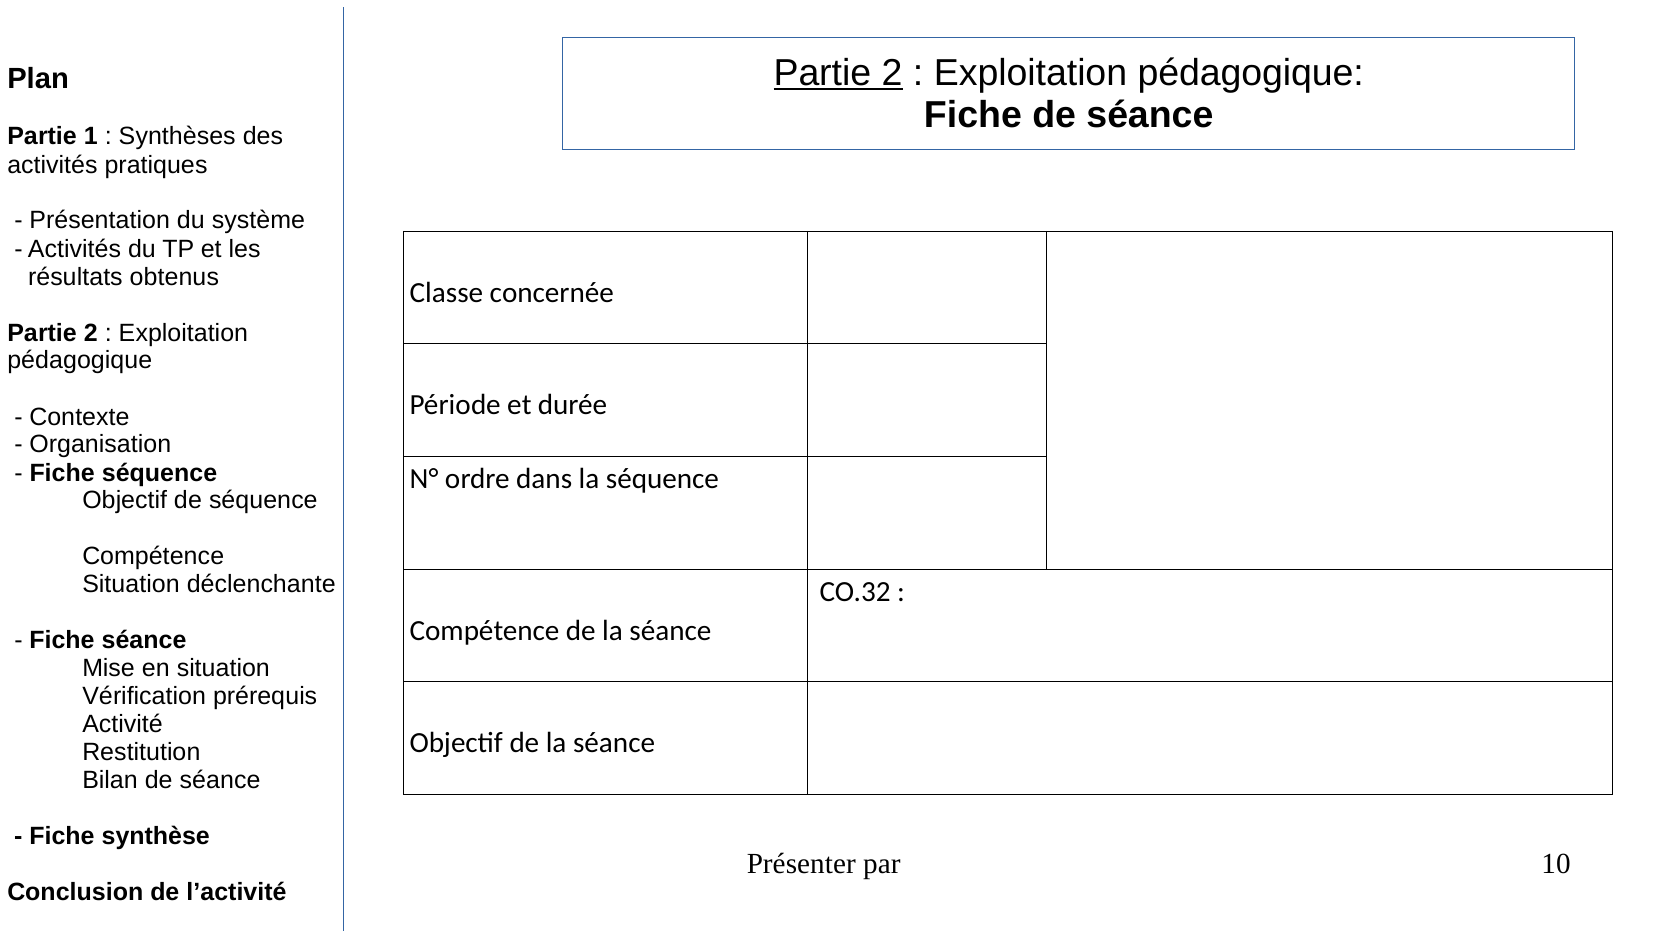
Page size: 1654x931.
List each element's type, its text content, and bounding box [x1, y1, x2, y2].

table_cell [808, 682, 1612, 794]
table_header Classe concernée [404, 232, 807, 343]
table_cell Période et durée [404, 344, 807, 456]
table_cell [808, 457, 1046, 569]
table_cell Compétence de la séance [404, 570, 807, 681]
table_cell Objectif de la séance [404, 682, 807, 794]
table_cell N° ordre dans la séquence [404, 457, 807, 569]
table_header [808, 232, 1046, 343]
text_box Partie 2 : Exploitation pédagogique: Fiche de séance [562, 37, 1575, 150]
table_header [1047, 232, 1612, 569]
table_cell CO.32 : [808, 570, 1612, 681]
table_cell [808, 344, 1046, 456]
title Plan Partie 1 : Synthèses des activités pratiques - Présentation du système - Activités du TP et les résultats obtenus Partie 2 : Exploitation pédagogique - Contexte - Organisation - Fiche séquence Objectif de séquence Compétence Situation déclenchante - Fiche séance Mise en situation Vérification prérequis Activité Restitution Bilan de séance - Fiche synthèse Conclusion de l’activité [7, 3, 338, 928]
